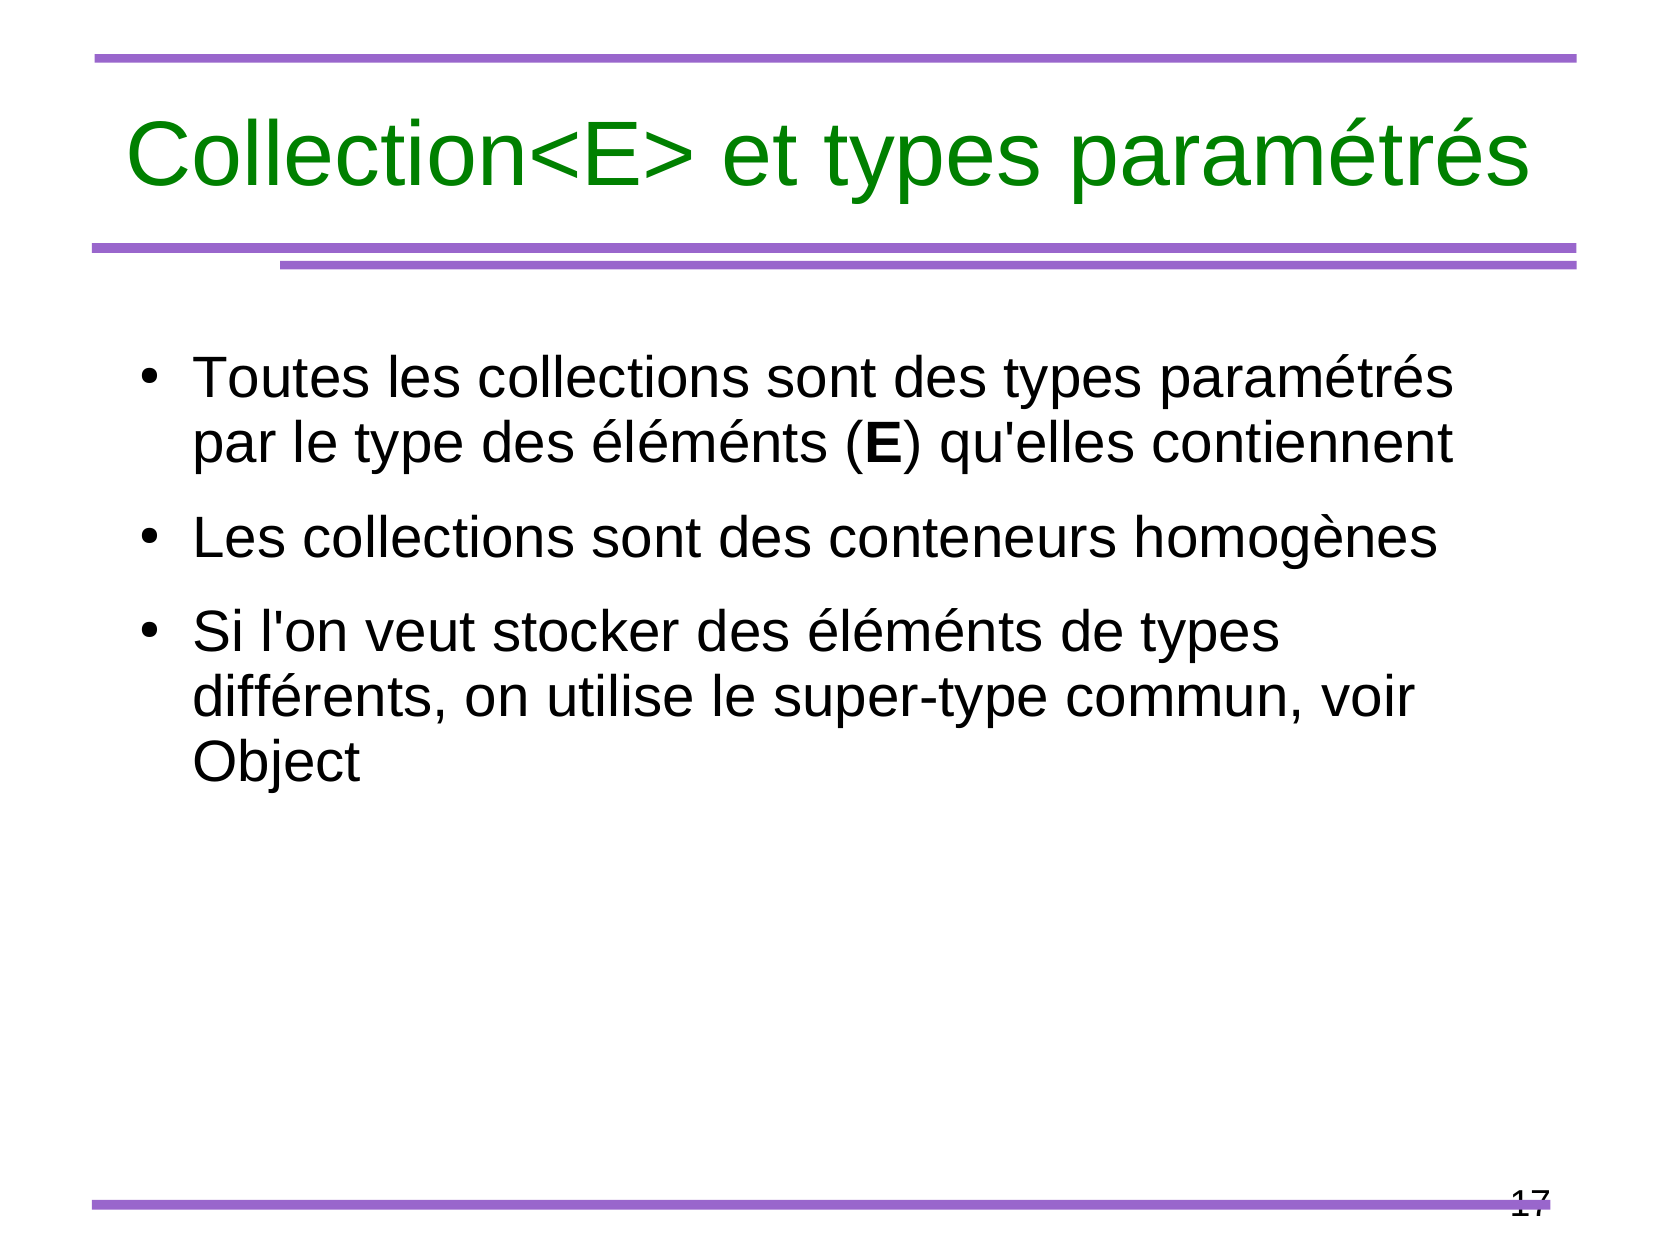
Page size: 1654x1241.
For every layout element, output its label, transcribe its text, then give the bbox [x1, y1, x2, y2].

title Collection<E> et types paramétrés [121, 49, 1534, 257]
list Toutes les collections sont des types paramétrés par le type des éléménts (E) qu'elles contiennent Les collections sont des conteneurs homogènes Si l'on veut stocker des éléménts de types différents, on utilise le super-type commun, voir Object [121, 344, 1534, 1127]
